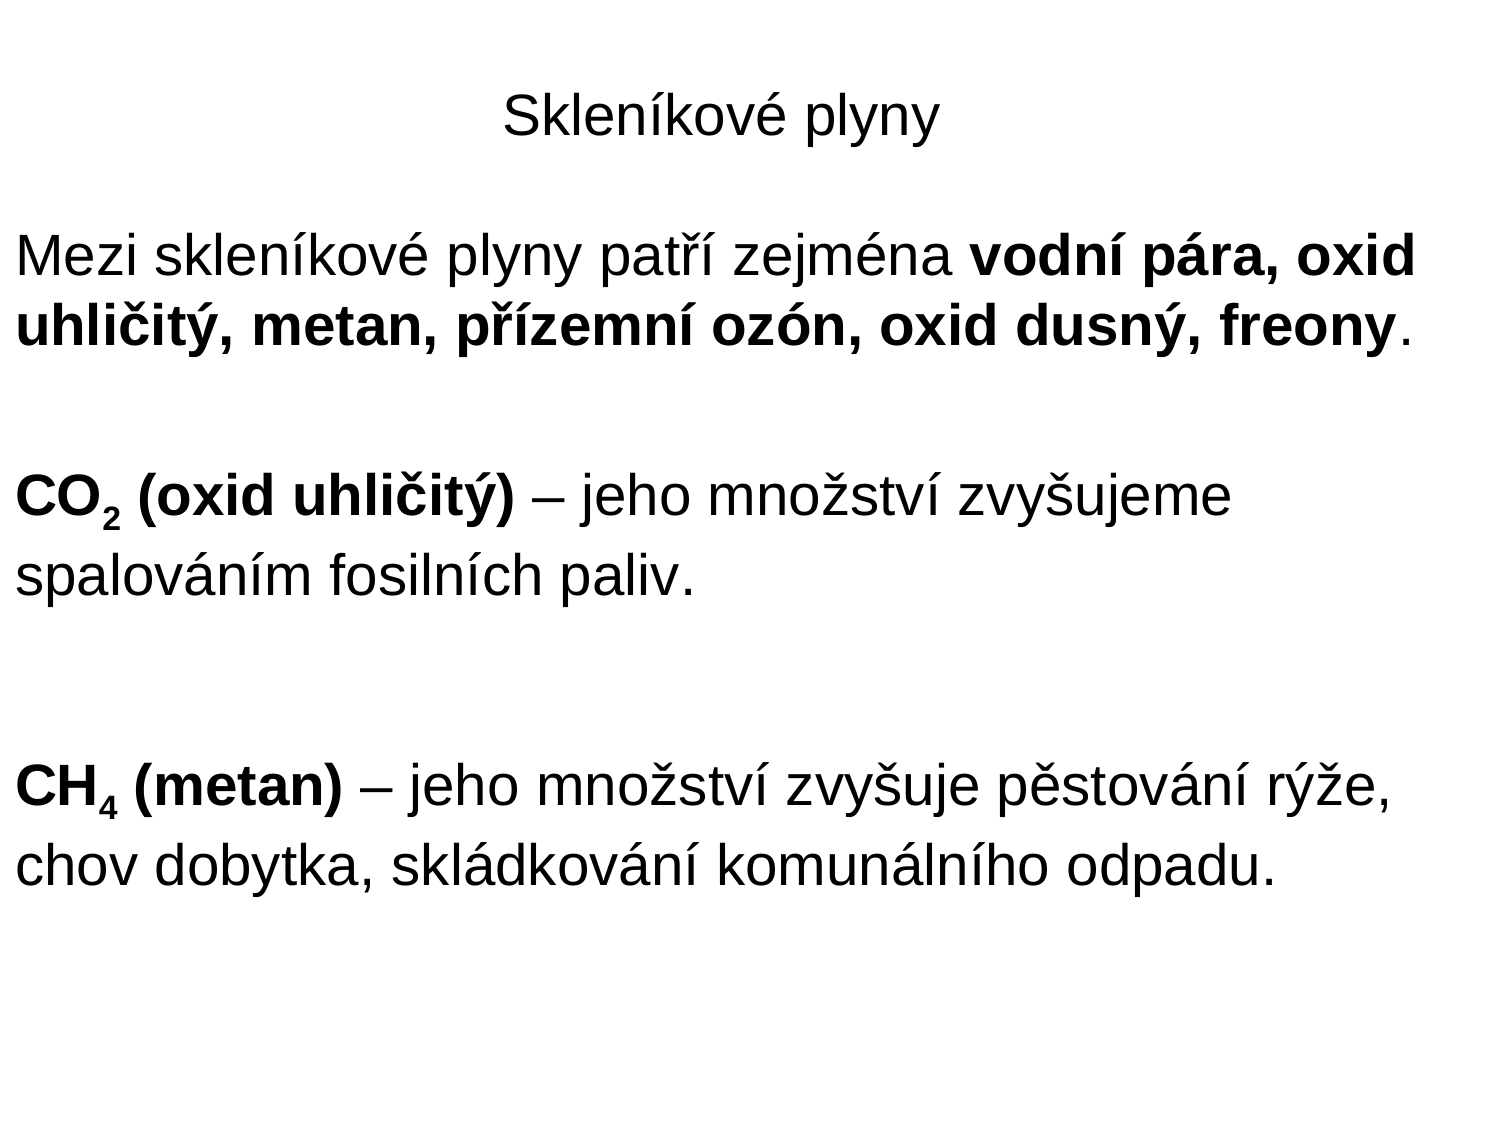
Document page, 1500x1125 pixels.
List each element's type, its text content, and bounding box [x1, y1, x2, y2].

title Skleníkové plyny Mezi skleníkové plyny patří zejména vodní pára, oxid uhličitý, metan, přízemní ozón, oxid dusný, freony. CO2 (oxid uhličitý) – jeho množství zvyšujeme spalováním fosilních paliv. CH4 (metan) – jeho množství zvyšuje pěstování rýže, chov dobytka, skládkování komunálního odpadu. [0, 0, 1500, 1125]
